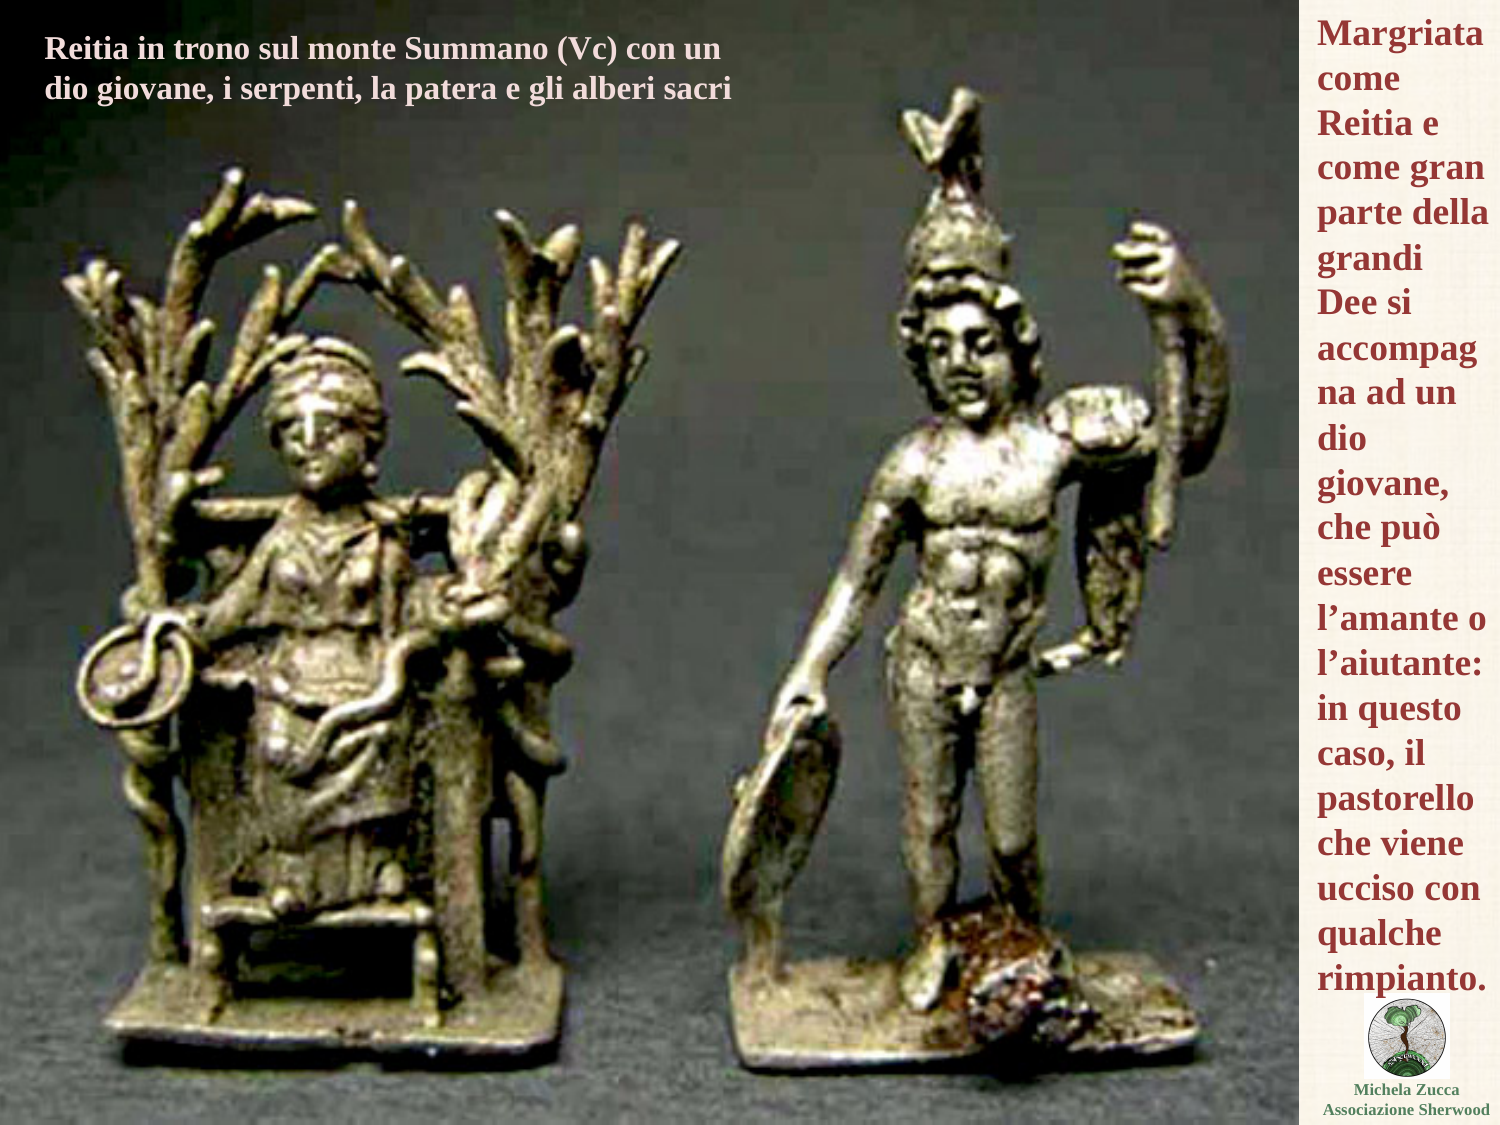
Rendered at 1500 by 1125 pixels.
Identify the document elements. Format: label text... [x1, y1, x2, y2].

text_box Reitia in trono sul monte Summano (Vc) con un dio giovane, i serpenti, la patera e gli alberi sacri [29, 19, 780, 114]
text_box Margriata come Reitia e come gran parte della grandi Dee si accompagna ad un dio giovane, che può essere l’amante o l’aiutante: in questo caso, il pastorello che viene ucciso con qualche rimpianto. [1302, 0, 1500, 1050]
text_box Michela Zucca Associazione Sherwood [1307, 1070, 1500, 1125]
picture [0, 0, 1299, 1125]
picture [1364, 1050, 1450, 1070]
